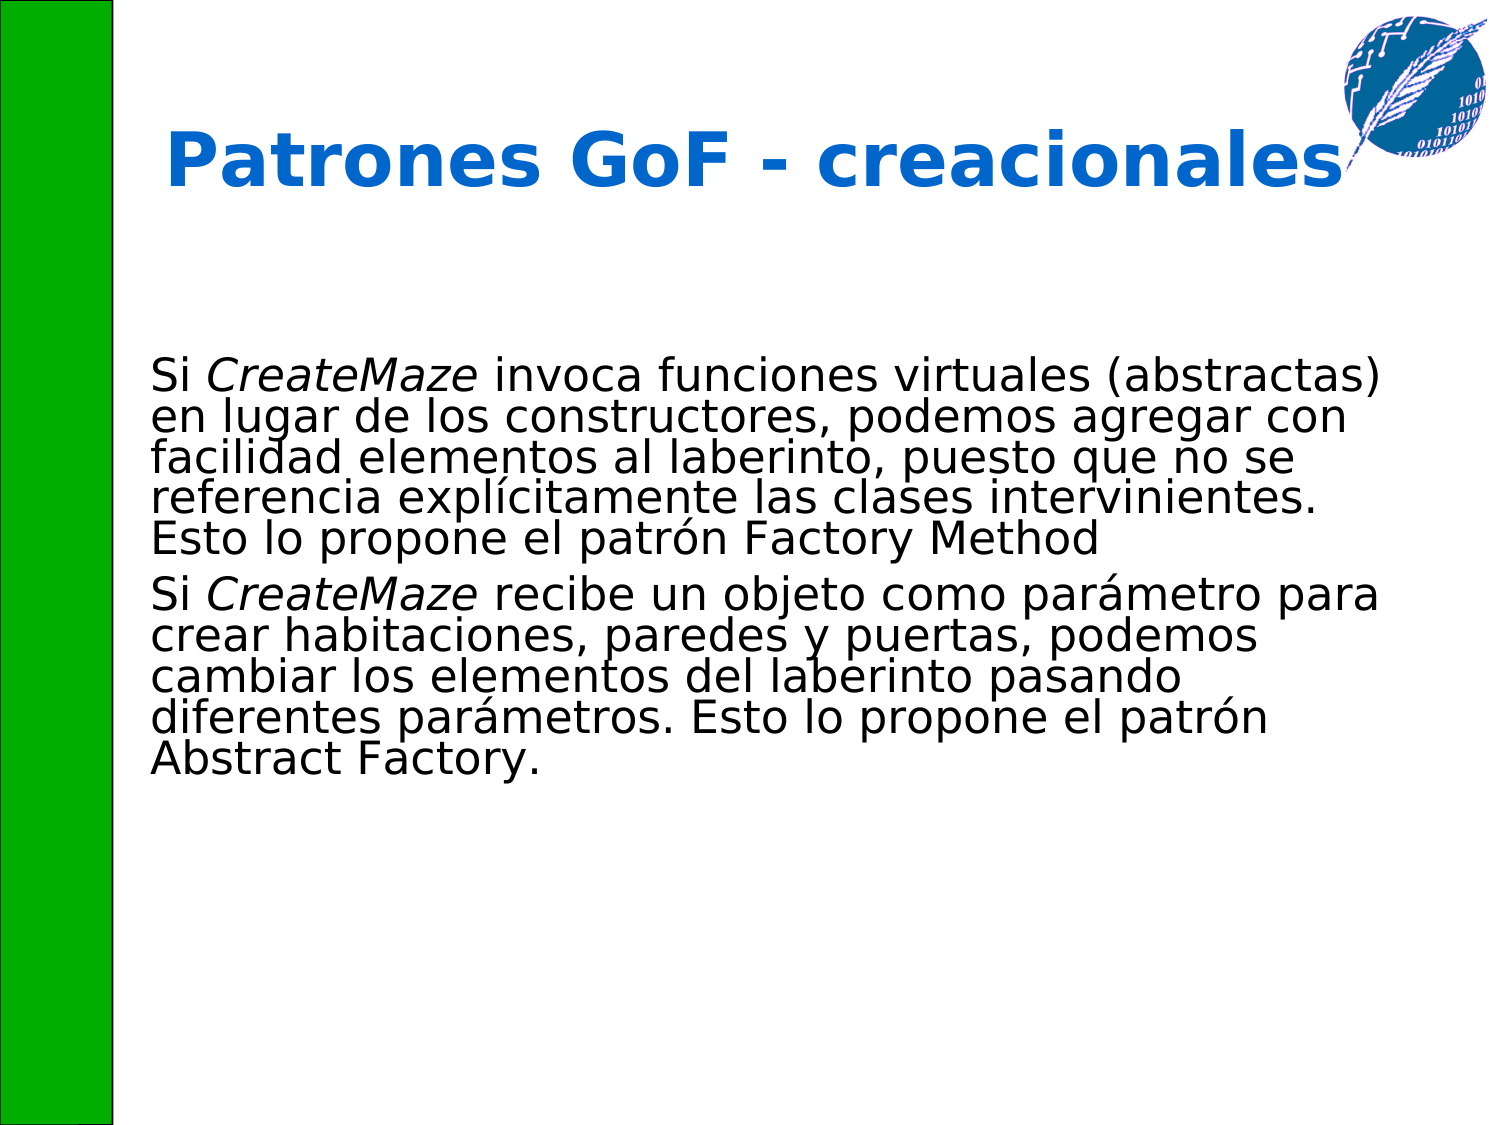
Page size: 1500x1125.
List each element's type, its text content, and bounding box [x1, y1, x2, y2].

title Patrones GoF - creacionales [150, 74, 1424, 263]
list Si CreateMaze invoca funciones virtuales (abstractas) en lugar de los constructores, podemos agregar con facilidad elementos al laberinto, puesto que no se referencia explícitamente las clases intervinientes. Esto lo propone el patrón Factory Method Si CreateMaze recibe un objeto como parámetro para crear habitaciones, paredes y puertas, podemos cambiar los elementos del laberinto pasando diferentes parámetros. Esto lo propone el patrón Abstract Factory. [149, 358, 1410, 1013]
picture [1341, 15, 1488, 172]
